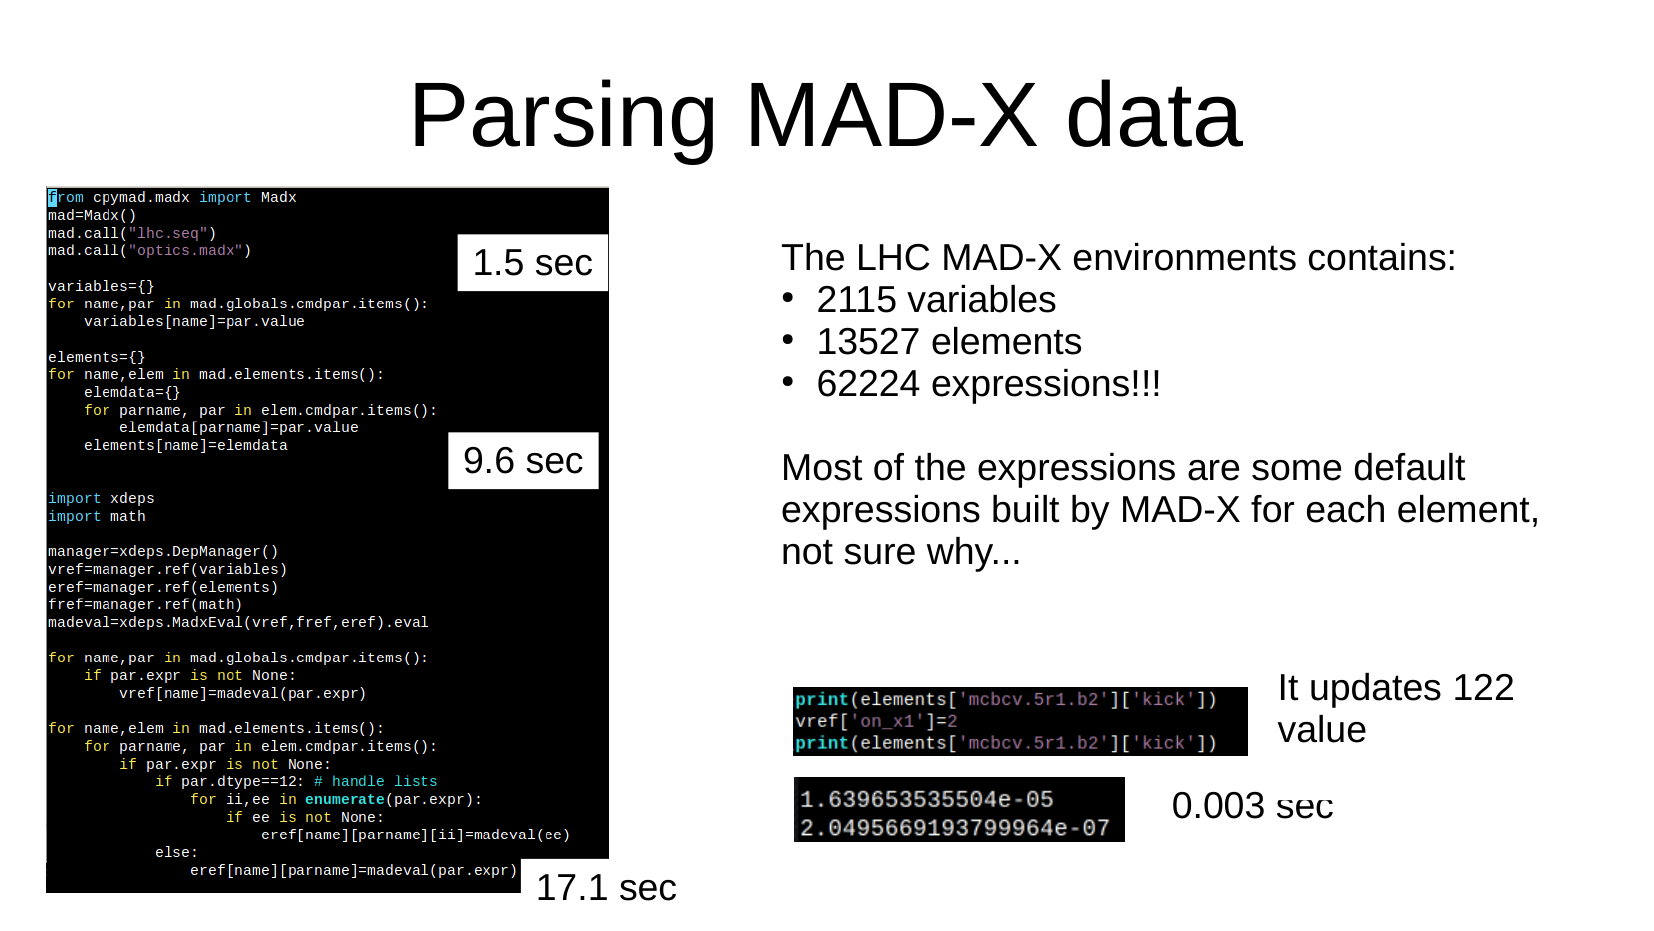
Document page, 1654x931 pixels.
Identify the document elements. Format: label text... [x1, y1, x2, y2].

picture [46, 186, 609, 893]
text_box It updates 122 value [1262, 659, 1539, 801]
text_box 17.1 sec [520, 858, 706, 916]
picture [793, 687, 1248, 756]
text_box The LHC MAD-X environments contains: 2115 variables 13527 elements 62224 expressions!!! Most of the expressions are some default expressions built by MAD-X for each element, not sure why... [766, 228, 1602, 648]
text_box 9.6 sec [448, 432, 599, 490]
title Parsing MAD-X data [82, 37, 1571, 193]
text_box 1.5 sec [457, 234, 609, 292]
text_box 0.003 sec [1157, 777, 1378, 834]
picture [794, 777, 1125, 842]
